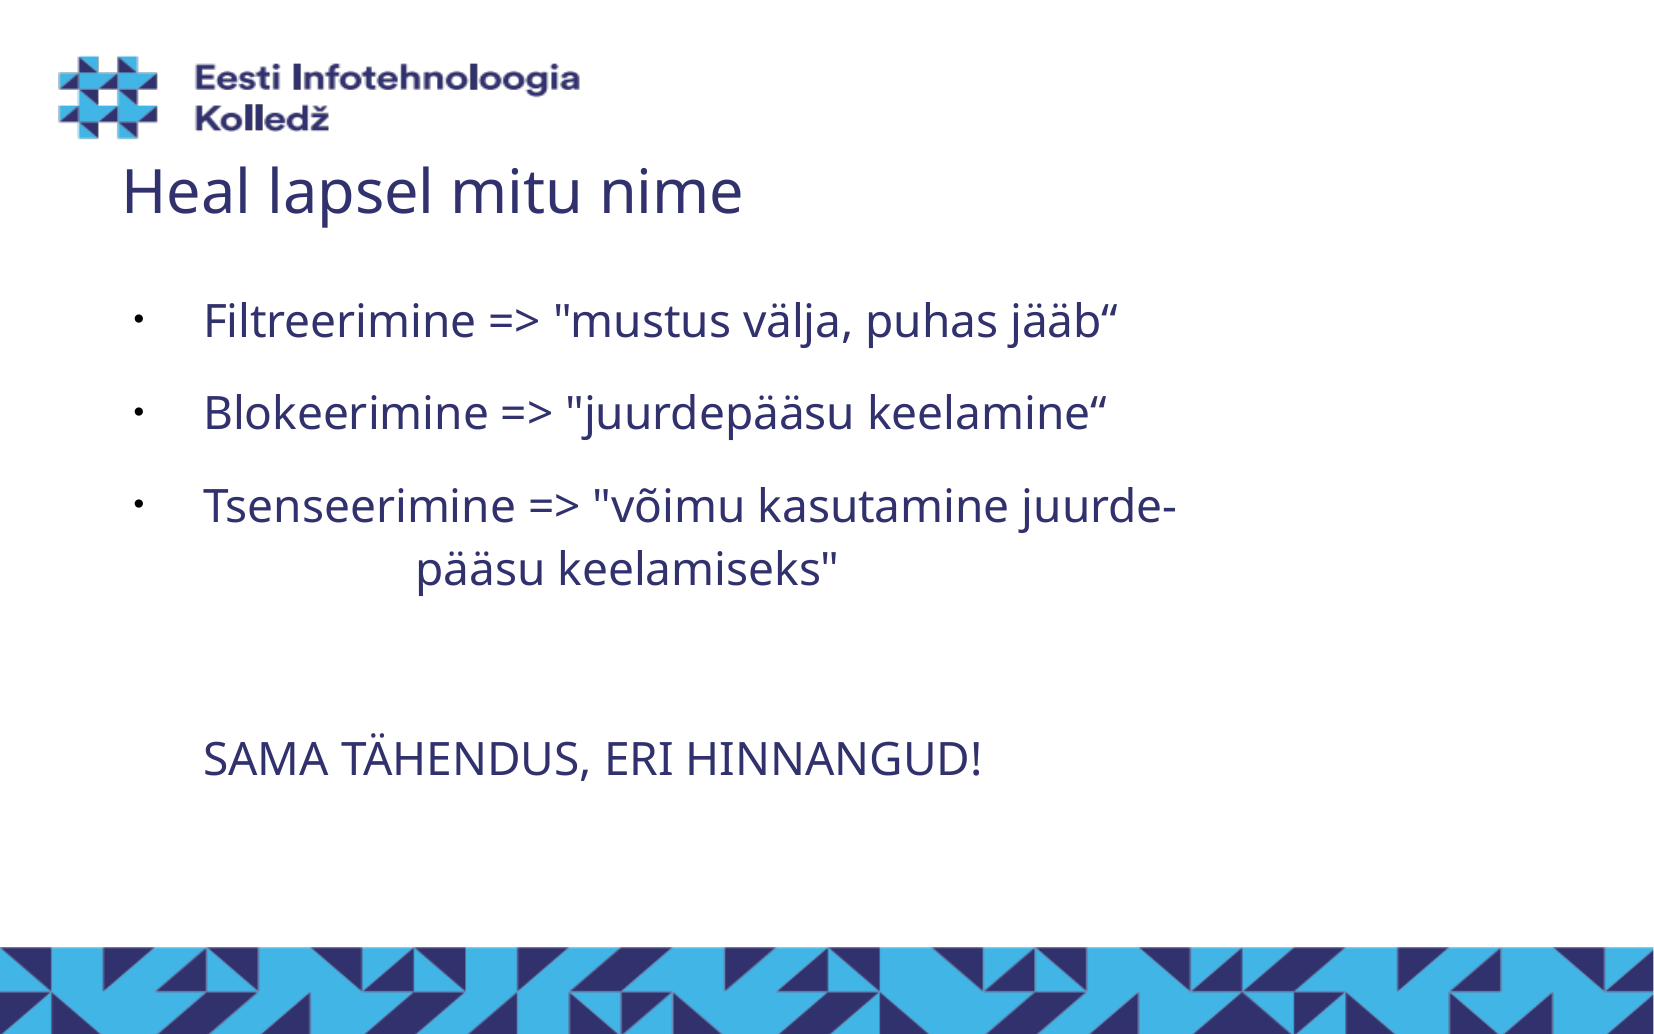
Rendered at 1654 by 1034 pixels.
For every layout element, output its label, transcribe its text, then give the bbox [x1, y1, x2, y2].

title Heal lapsel mitu nime [121, 103, 1534, 276]
list Filtreerimine => "mustus välja, puhas jääb“ Blokeerimine => "juurdepääsu keelamine“ Tsenseerimine => "võimu kasutamine juurde- pääsu keelamiseks" SAMA TÄHENDUS, ERI HINNANGUD! [121, 287, 1534, 939]
